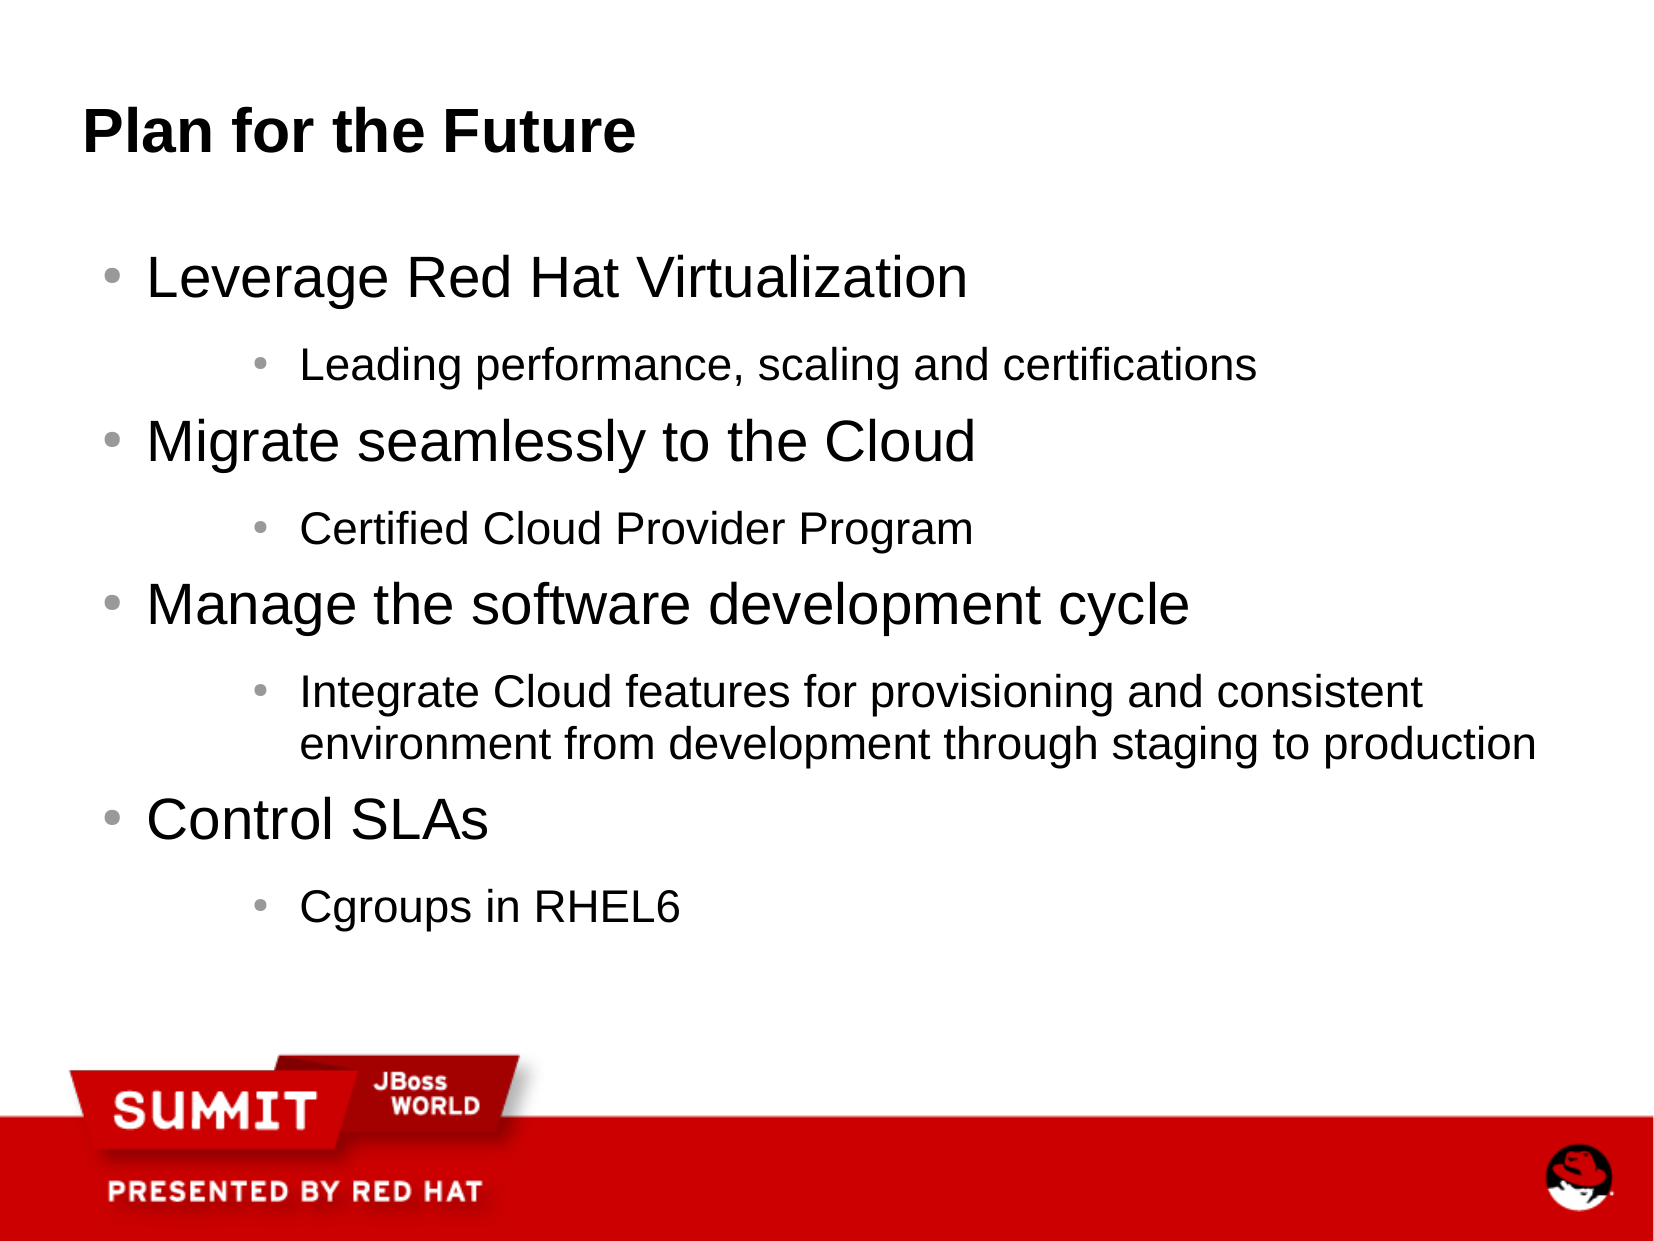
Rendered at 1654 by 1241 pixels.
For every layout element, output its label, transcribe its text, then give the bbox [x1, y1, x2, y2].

list Leverage Red Hat Virtualization Leading performance, scaling and certifications Migrate seamlessly to the Cloud Certified Cloud Provider Program Manage the software development cycle Integrate Cloud features for provisioning and consistent environment from development through staging to production Control SLAs Cgroups in RHEL6 [86, 244, 1576, 1039]
title Plan for the Future [82, 37, 1571, 226]
picture [0, 1043, 1654, 1241]
